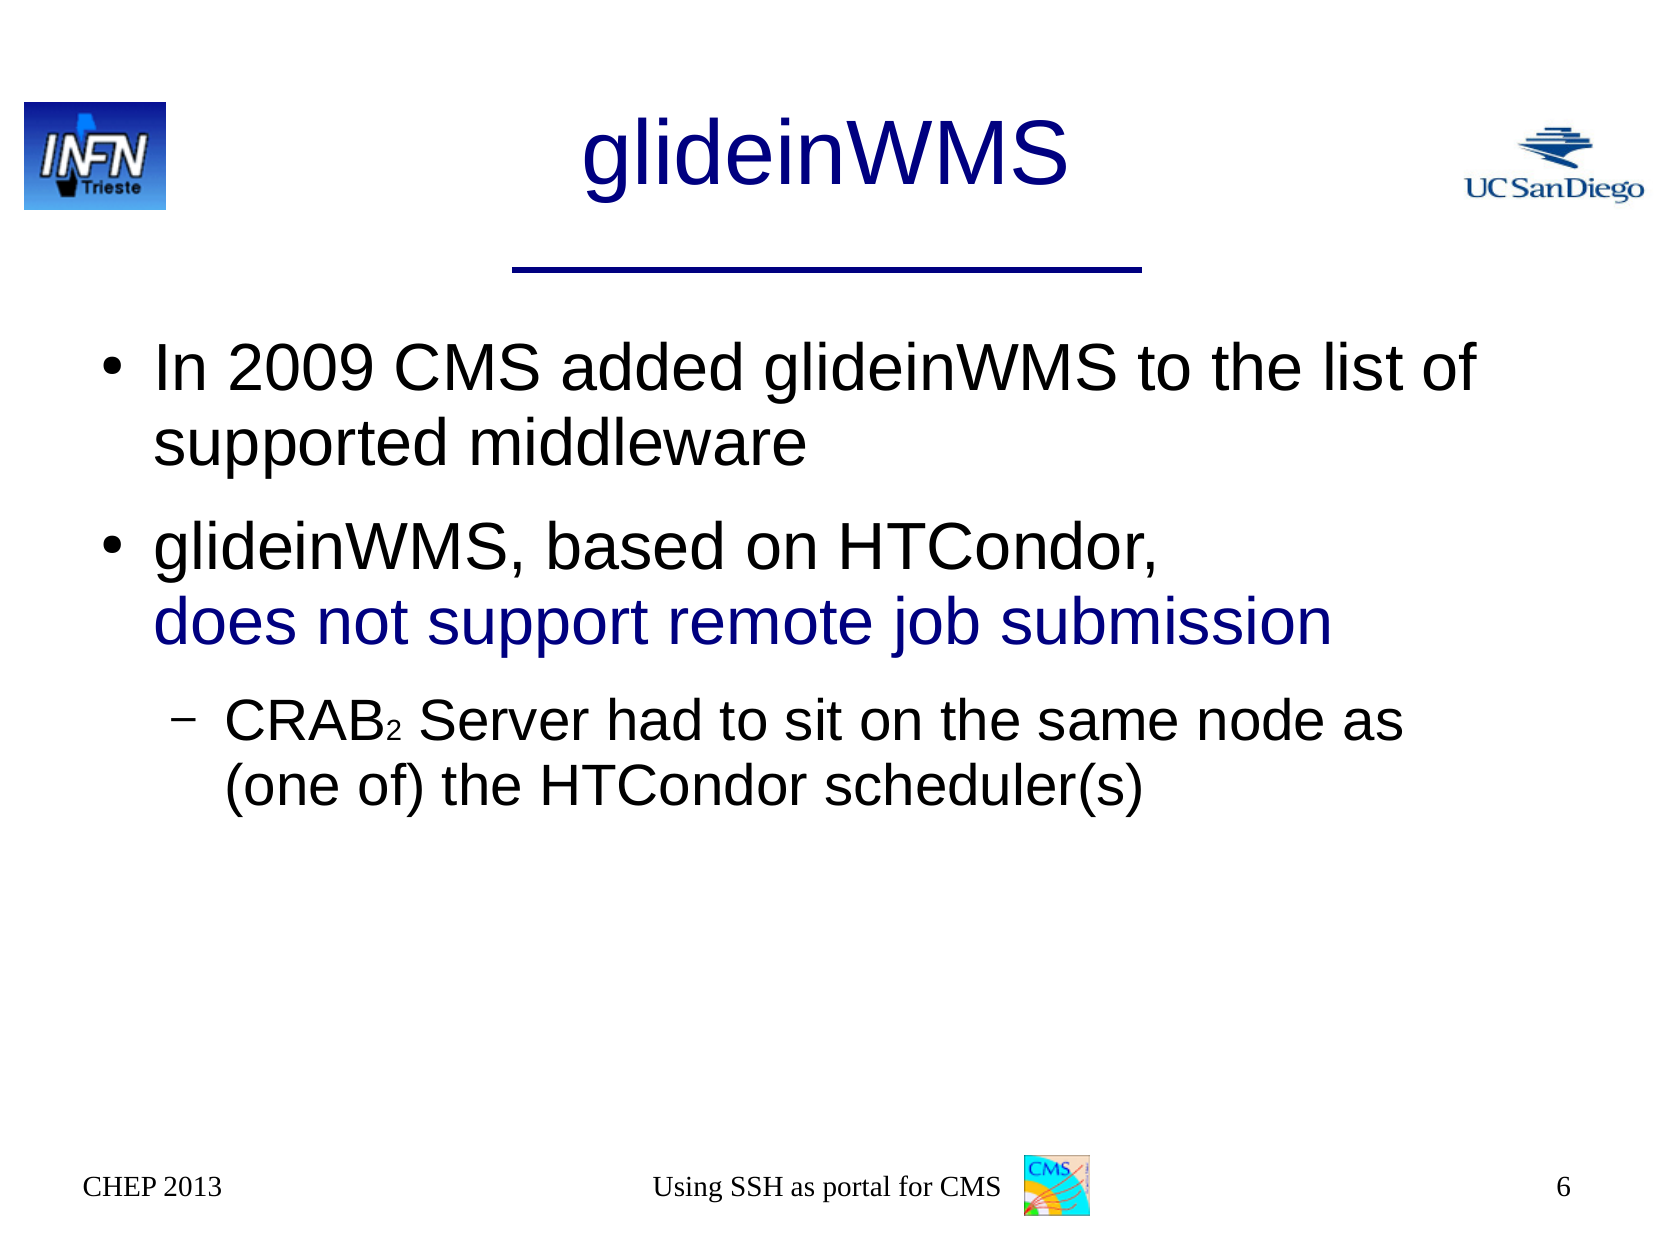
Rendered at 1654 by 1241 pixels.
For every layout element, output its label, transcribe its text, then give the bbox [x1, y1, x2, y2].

picture [1024, 1155, 1090, 1216]
picture [1571, 89, 1654, 240]
title glideinWMS [82, 49, 1571, 257]
picture [24, 102, 82, 210]
list In 2009 CMS added glideinWMS to the list of supported middleware glideinWMS, based on HTCondor, does not support remote job submission CRAB2 Server had to sit on the same node as (one of) the HTCondor scheduler(s) [82, 330, 1538, 1126]
